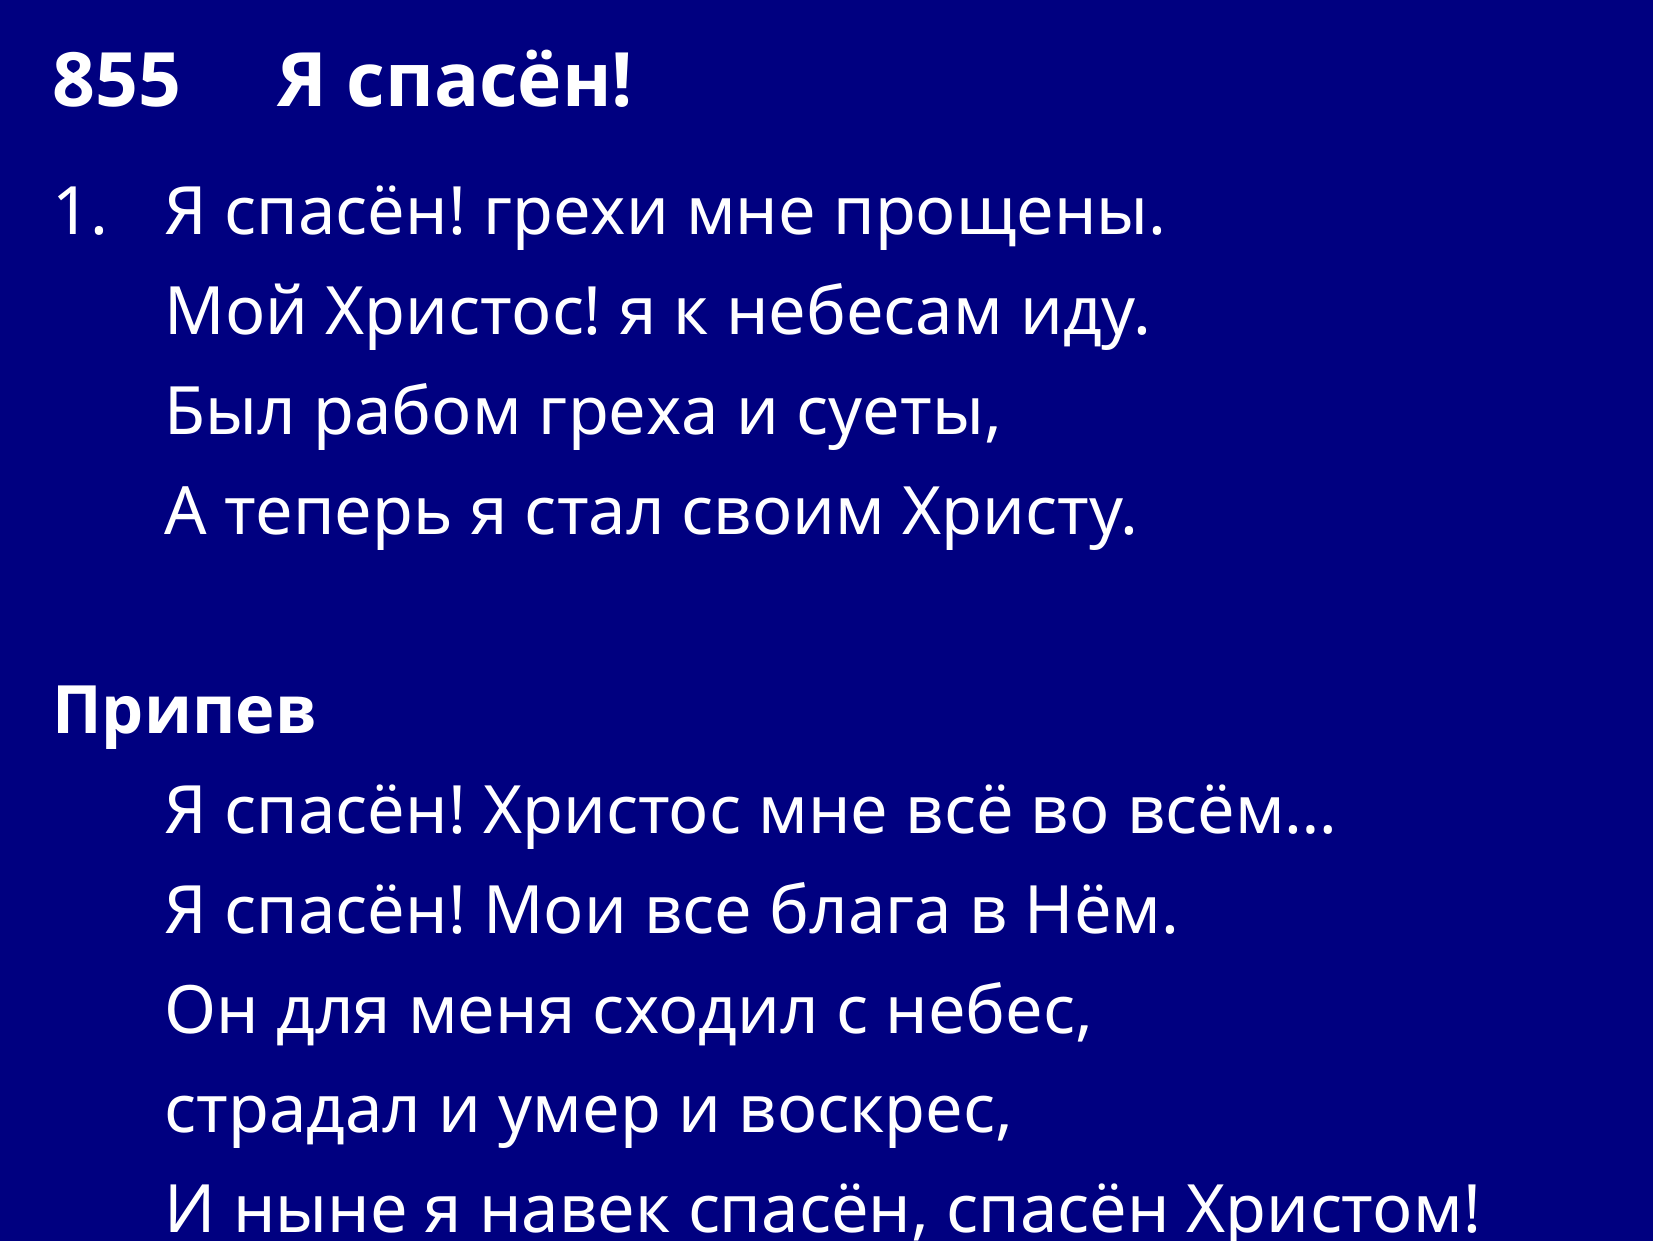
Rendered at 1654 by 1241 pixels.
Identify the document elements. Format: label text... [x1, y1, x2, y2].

text_box 855 Я спасён! [37, 18, 1576, 132]
text_box 1. Я спасён! грехи мне прощены. Мой Христос! я к небесам иду. Был рабом греха и суеты, А теперь я стал своим Христу. Припев Я спасён! Христос мне всё во всём… Я спасён! Мои все блага в Нём. Он для меня сходил с небес, страдал и умер и воскрес, И ныне я навек спасён, спасён Христом! [37, 56, 1651, 1163]
